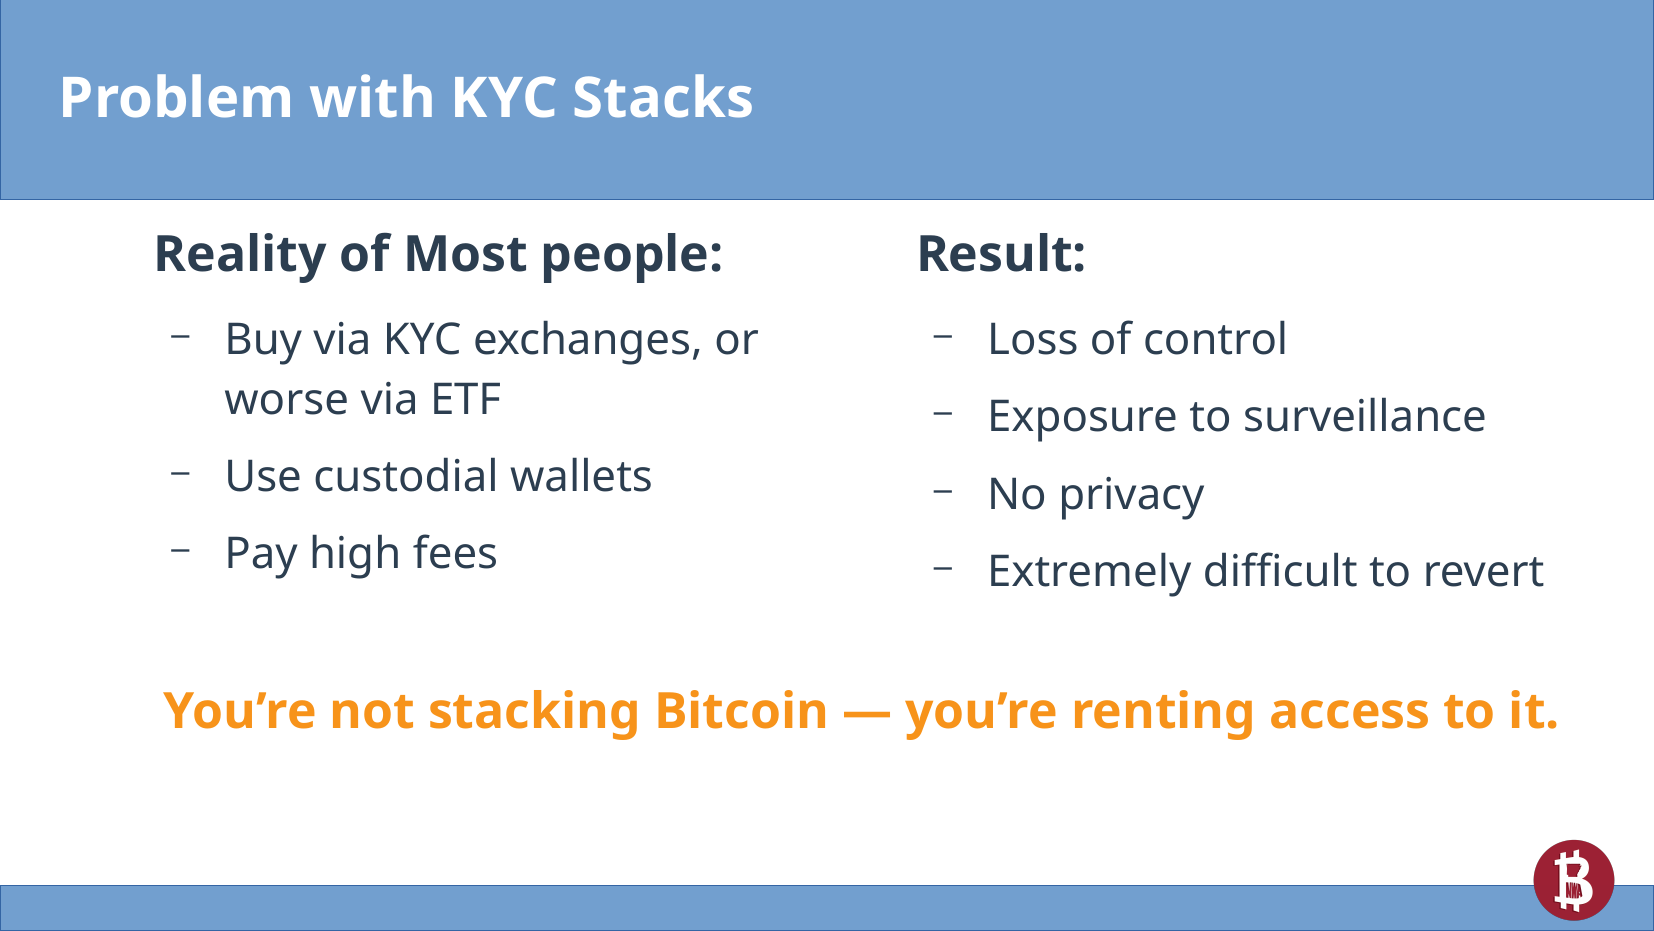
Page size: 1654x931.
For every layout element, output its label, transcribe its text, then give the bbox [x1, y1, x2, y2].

list Reality of Most people: Buy via KYC exchanges, or worse via ETF Use custodial wallets Pay high fees [82, 217, 809, 638]
title Problem with KYC Stacks [59, 37, 1595, 155]
picture [1500, 806, 1648, 931]
list Result: Loss of control Exposure to surveillance No privacy Extremely difficult to revert [845, 217, 1572, 638]
list You’re not stacking Bitcoin — you’re renting access to it. [82, 675, 1571, 757]
